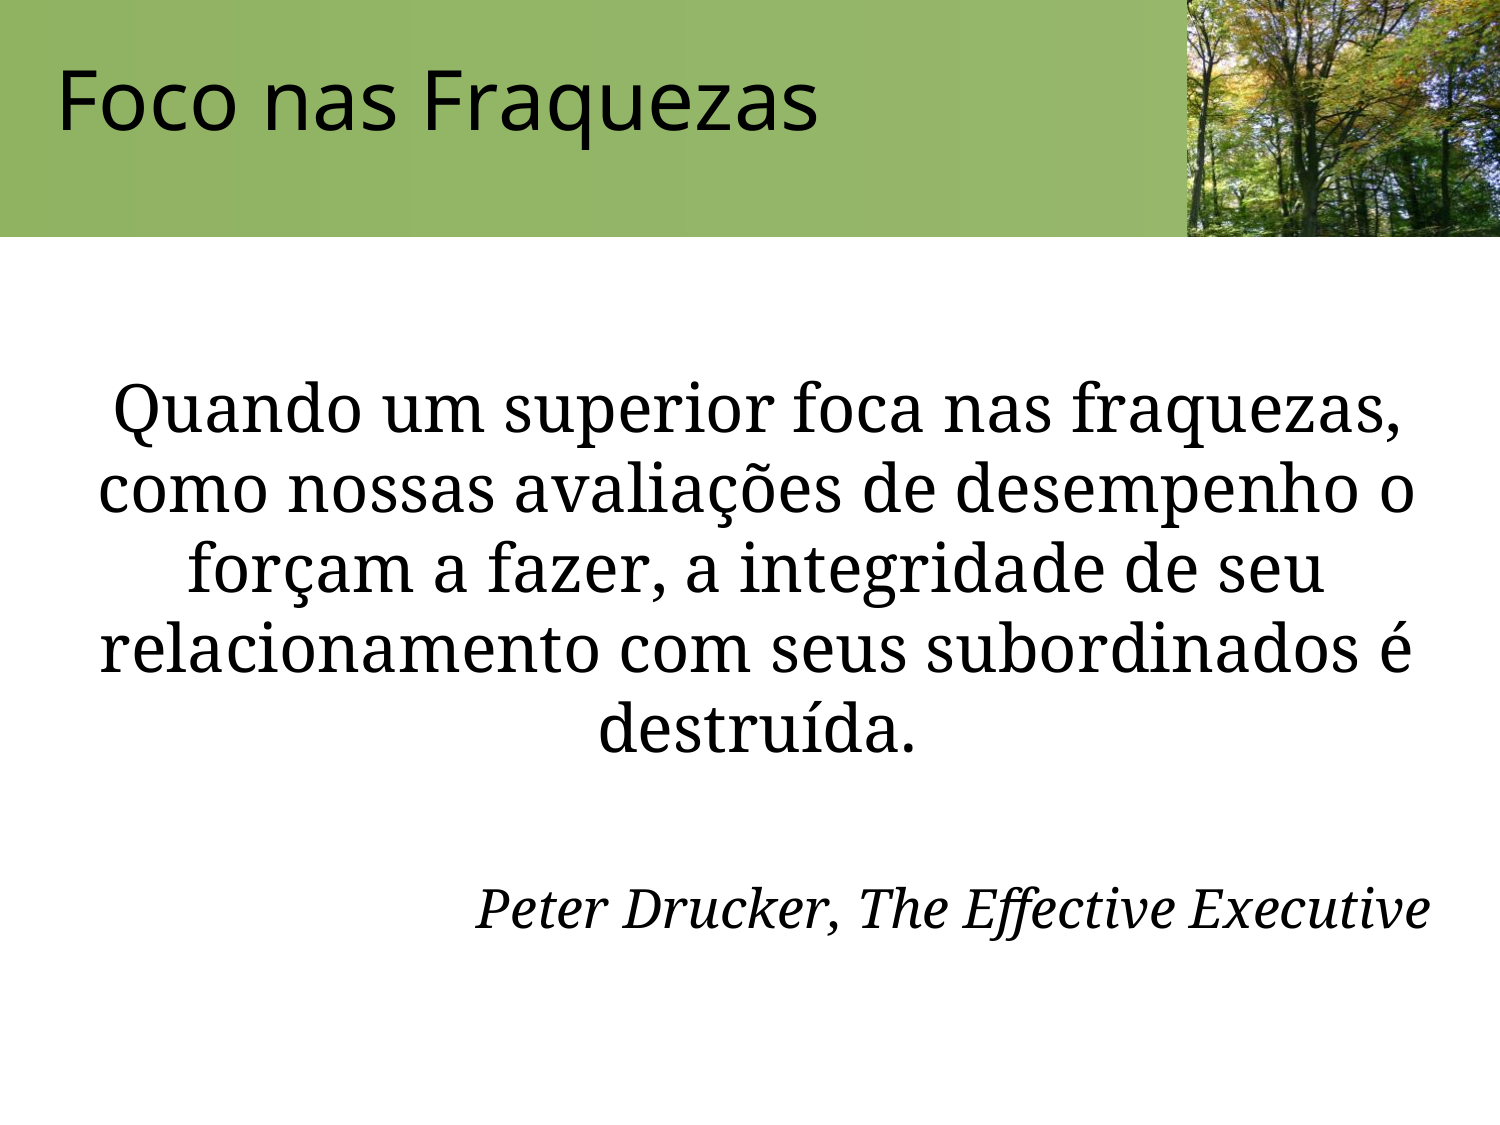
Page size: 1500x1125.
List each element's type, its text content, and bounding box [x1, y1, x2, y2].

picture [1187, 0, 1500, 237]
subtitle Quando um superior foca nas fraquezas, como nossas avaliações de desempenho o forçam a fazer, a integridade de seu relacionamento com seus subordinados é destruída. Peter Drucker, The Effective Executive [82, 280, 1433, 1034]
title Foco nas Fraquezas [41, 21, 1164, 173]
